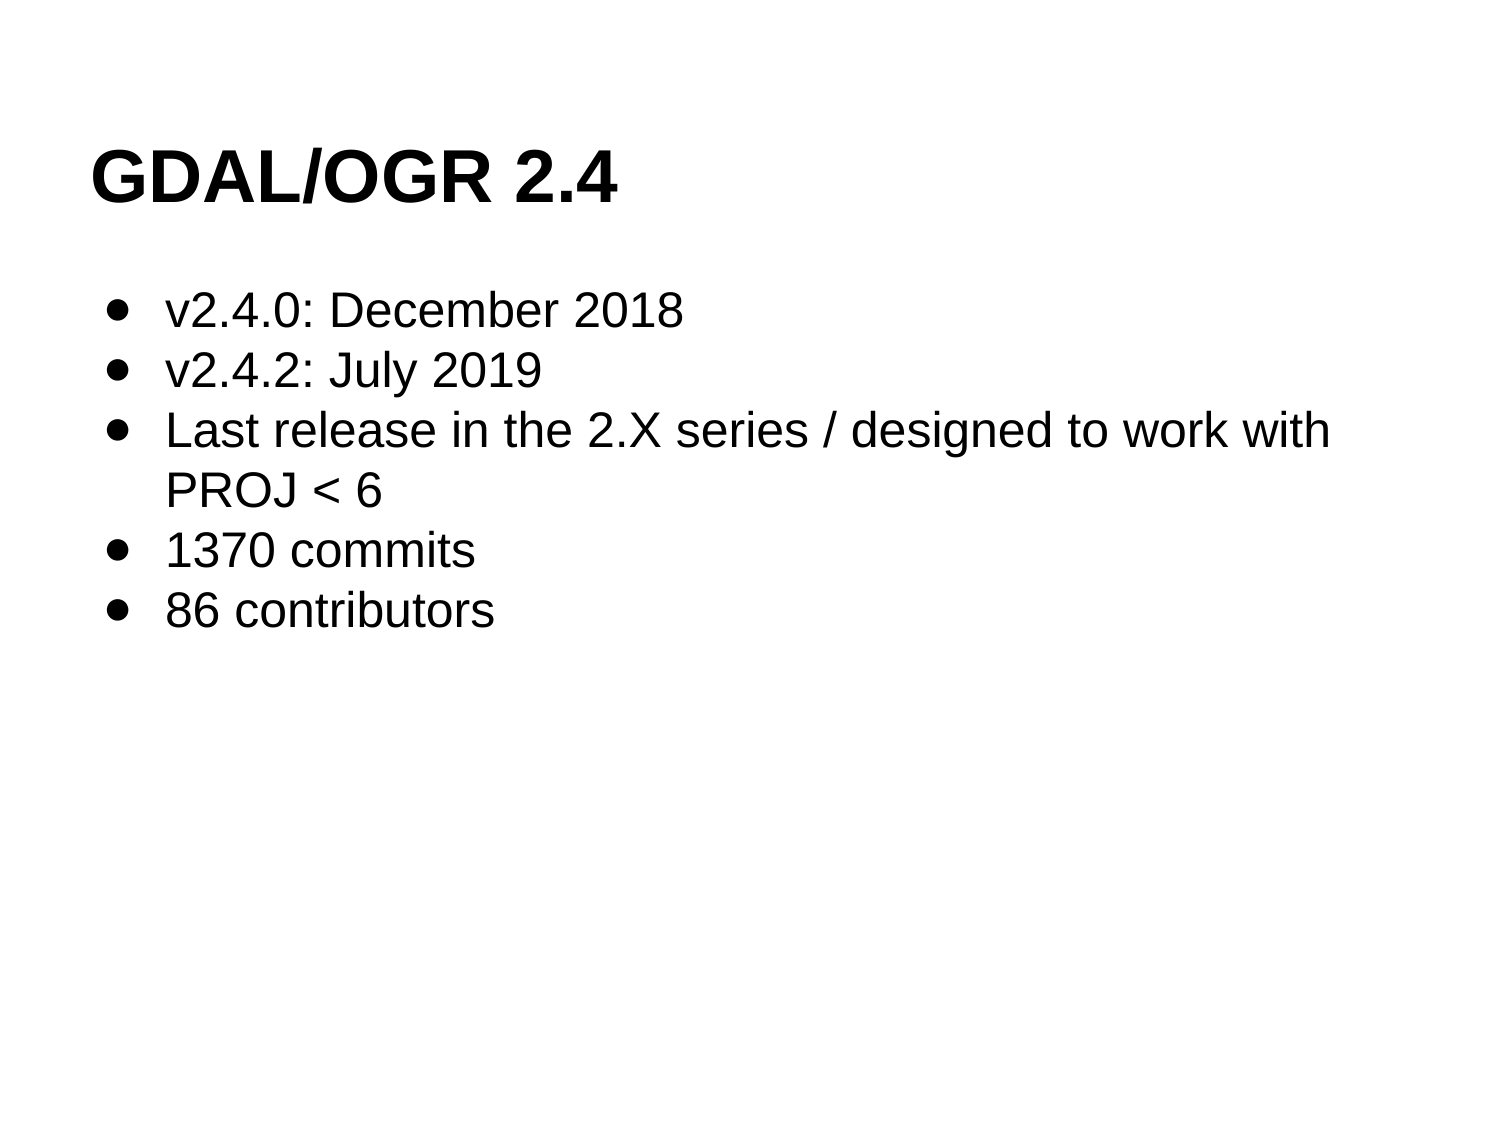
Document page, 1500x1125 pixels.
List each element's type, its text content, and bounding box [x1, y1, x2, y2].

list v2.4.0: December 2018 v2.4.2: July 2019 Last release in the 2.X series / designed to work with PROJ < 6 1370 commits 86 contributors [75, 262, 1425, 1078]
title GDAL/OGR 2.4 [75, 45, 1425, 233]
